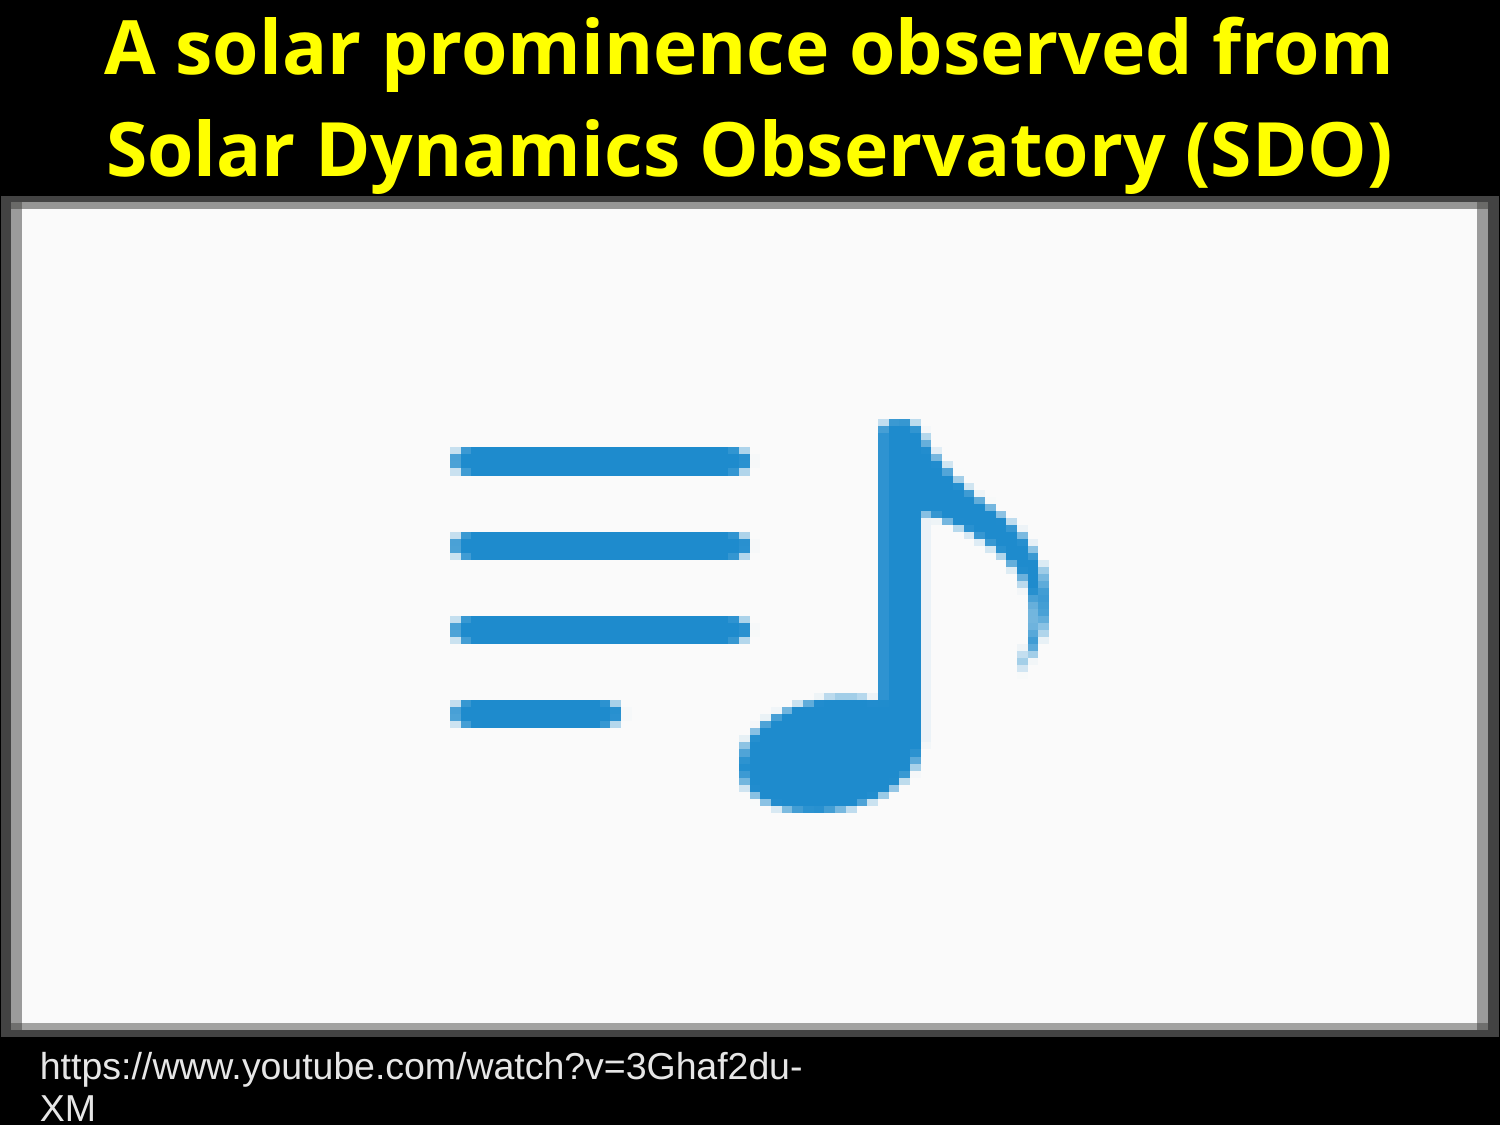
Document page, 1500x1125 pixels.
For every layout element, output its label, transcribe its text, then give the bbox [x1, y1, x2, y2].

text_box [0, 0, 1500, 1125]
title A solar prominence observed from Solar Dynamics Observatory (SDO) [30, 8, 1471, 184]
text_box https://www.youtube.com/watch?v=3Ghaf2du-XM [25, 1038, 871, 1096]
